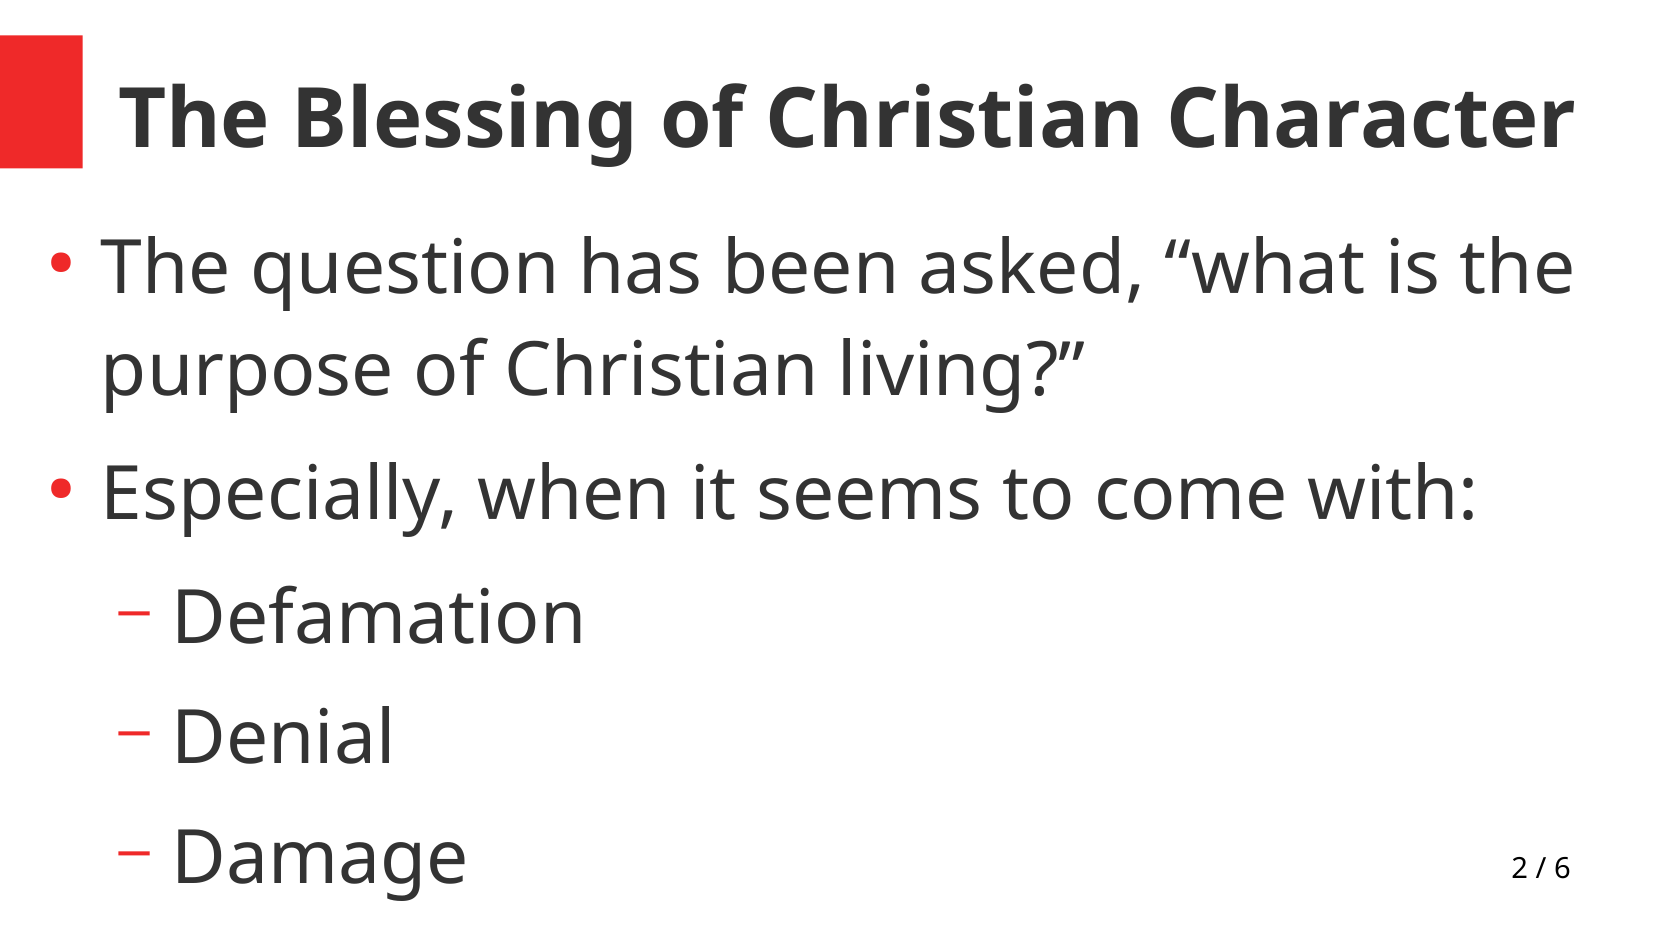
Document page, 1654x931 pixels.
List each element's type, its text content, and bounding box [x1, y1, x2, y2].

list The question has been asked, “what is the purpose of Christian living?” Especially, when it seems to come with: Defamation Denial Damage [30, 212, 1606, 871]
title The Blessing of Christian Character [118, 1, 1636, 228]
